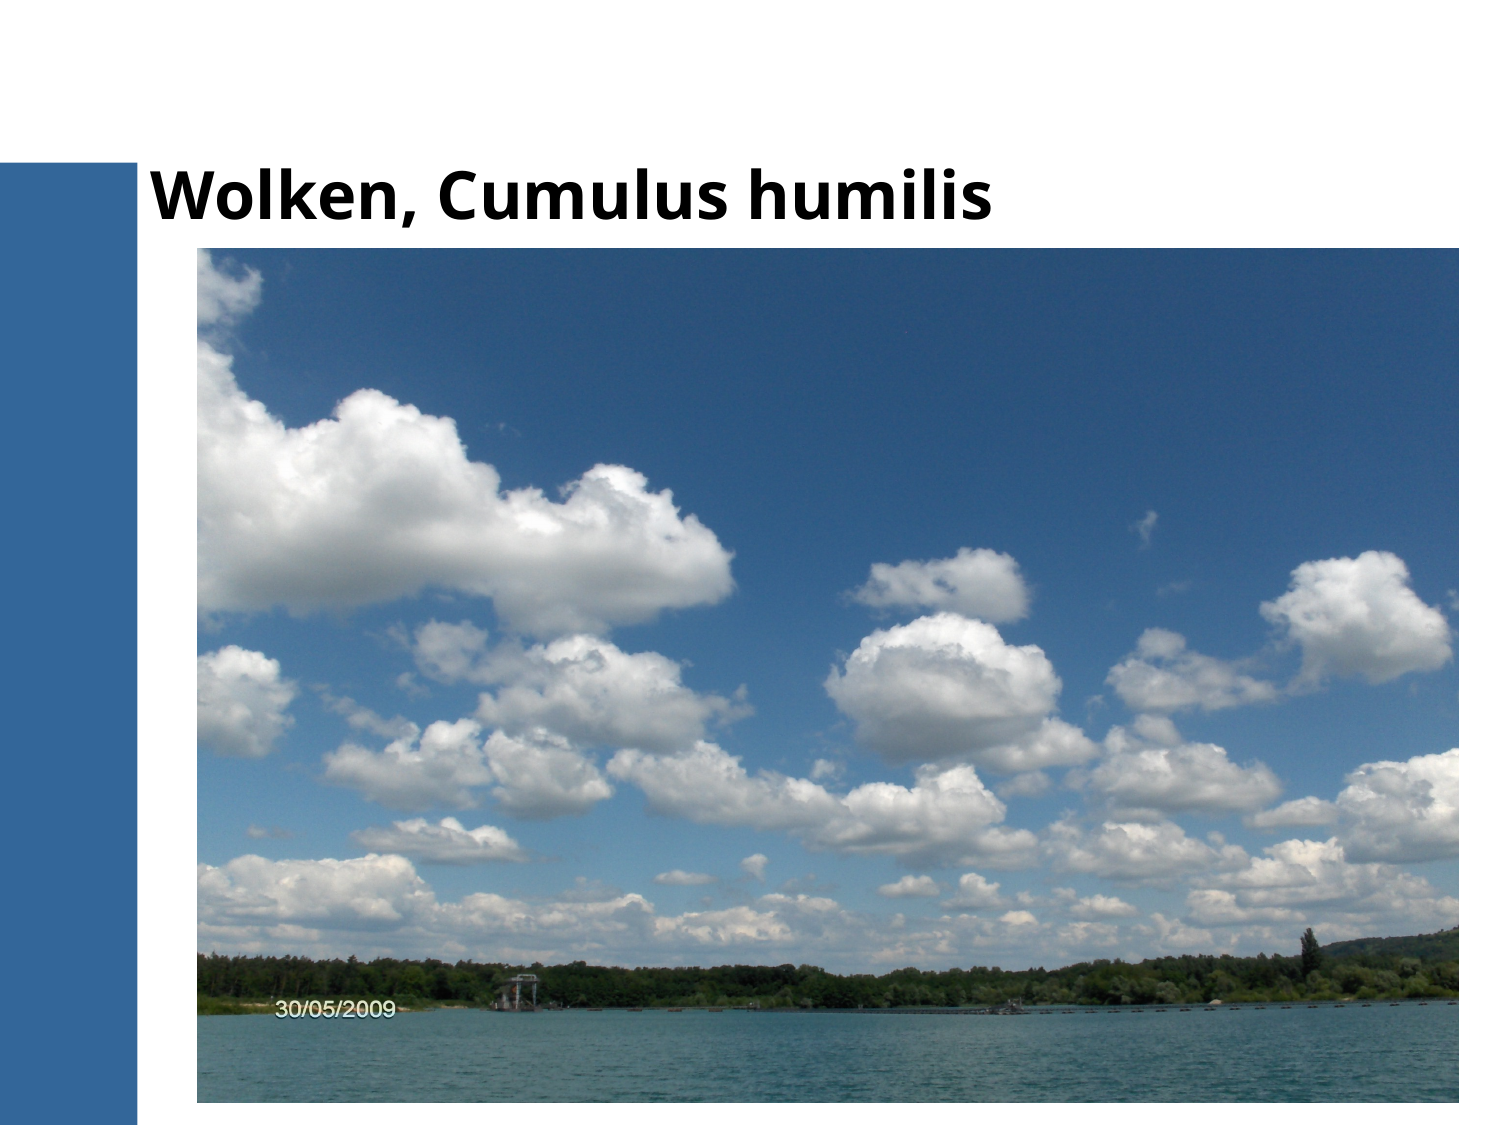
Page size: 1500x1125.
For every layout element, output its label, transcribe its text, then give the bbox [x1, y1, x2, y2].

picture [197, 248, 1459, 1103]
text_box <Nummer>/20 [1166, 1044, 1483, 1111]
title Wolken, Cumulus humilis [150, 101, 1423, 286]
